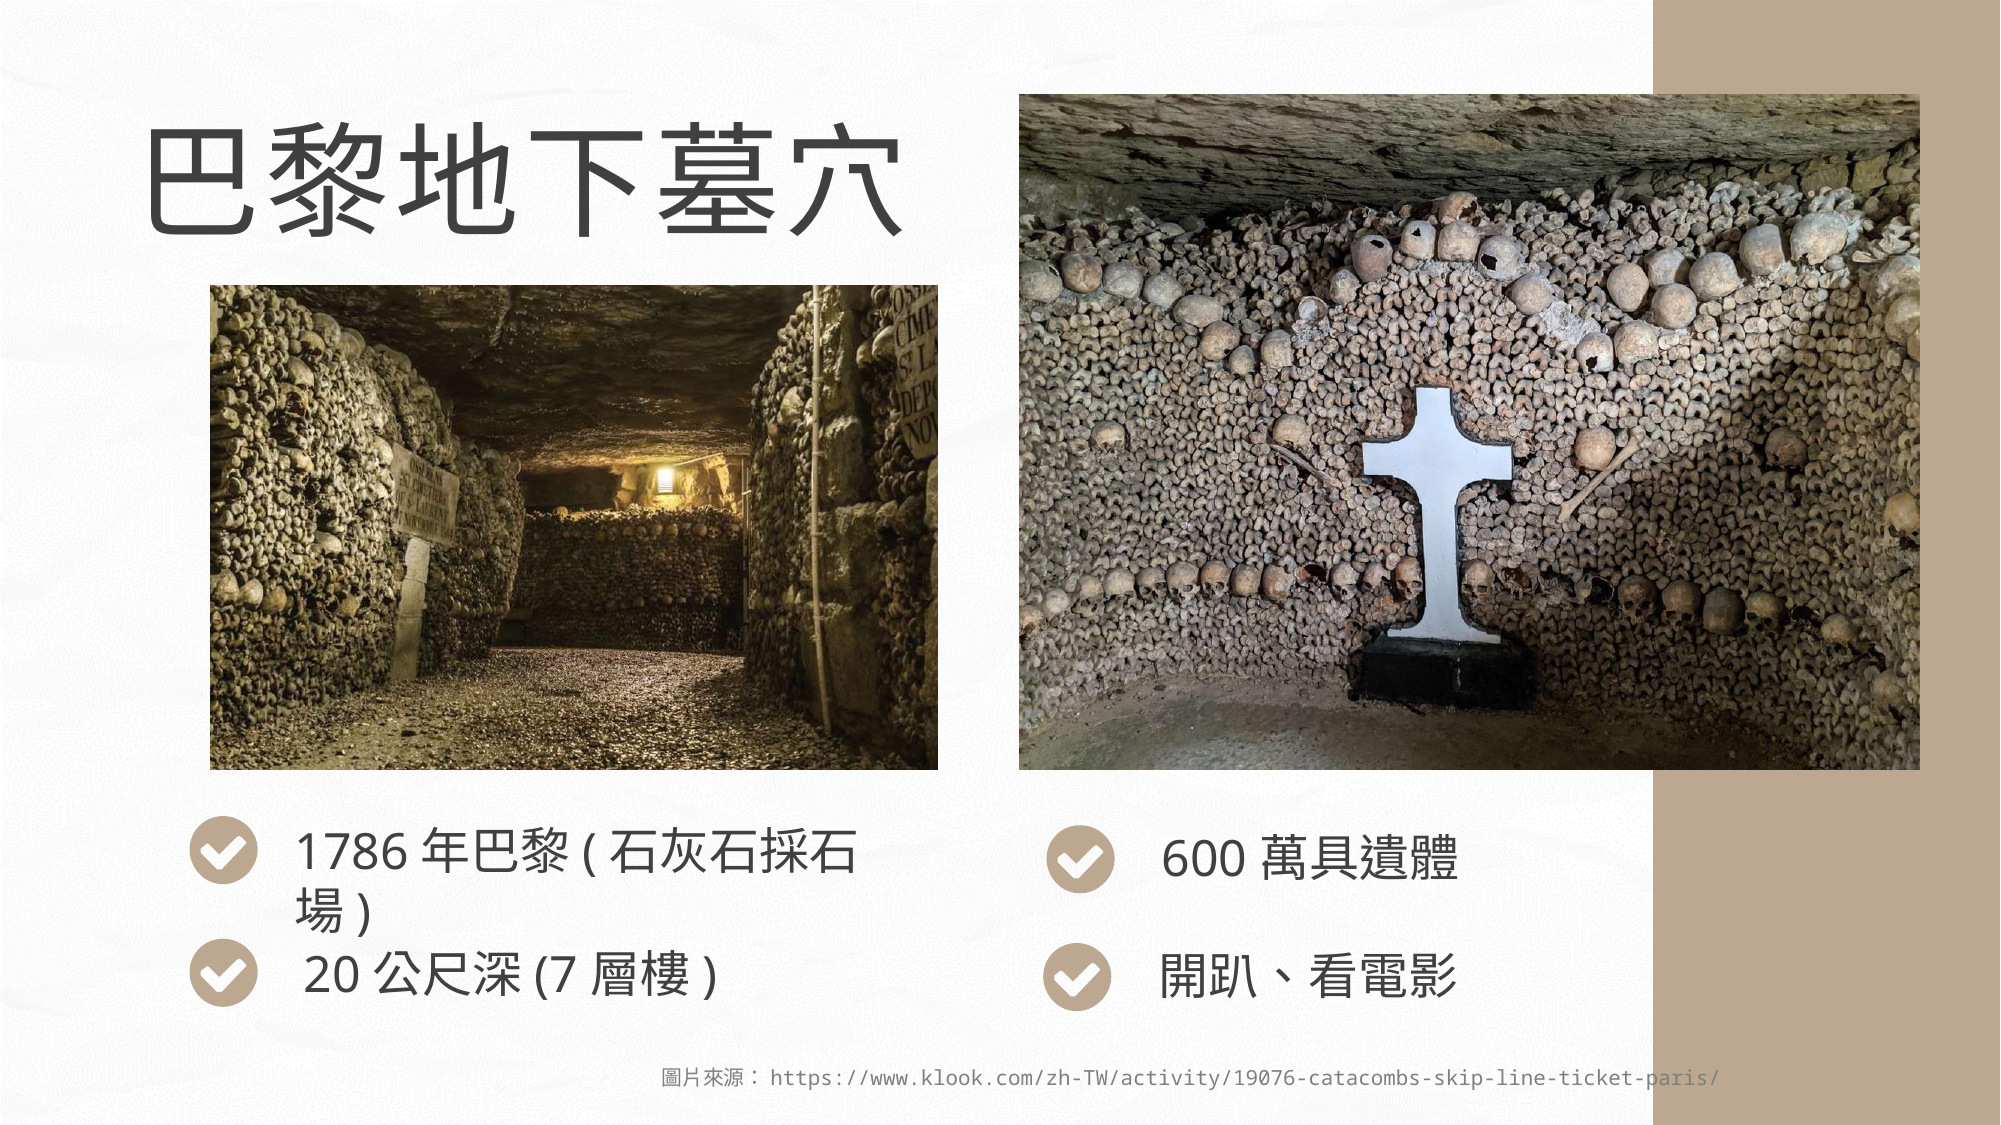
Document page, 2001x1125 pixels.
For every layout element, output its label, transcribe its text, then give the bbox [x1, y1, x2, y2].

text_box [1653, 0, 2000, 1125]
picture [210, 285, 938, 770]
text_box [1043, 943, 1112, 1012]
text_box [189, 938, 258, 1007]
text_box 600萬具遺體 [1146, 819, 1613, 895]
text_box 20公尺深(7層樓) [289, 935, 755, 1012]
text_box 圖片來源：https://www.klook.com/zh-TW/activity/19076-catacombs-skip-line-ticket-paris/ [646, 1057, 1988, 1098]
text_box 1786年巴黎(石灰石採石場) [279, 811, 937, 888]
text_box [189, 816, 258, 885]
text_box [1046, 825, 1115, 894]
picture [1019, 94, 1920, 770]
text_box 開趴、看電影 [1143, 936, 1610, 1013]
text_box 巴黎地下墓穴 [125, 97, 1019, 258]
